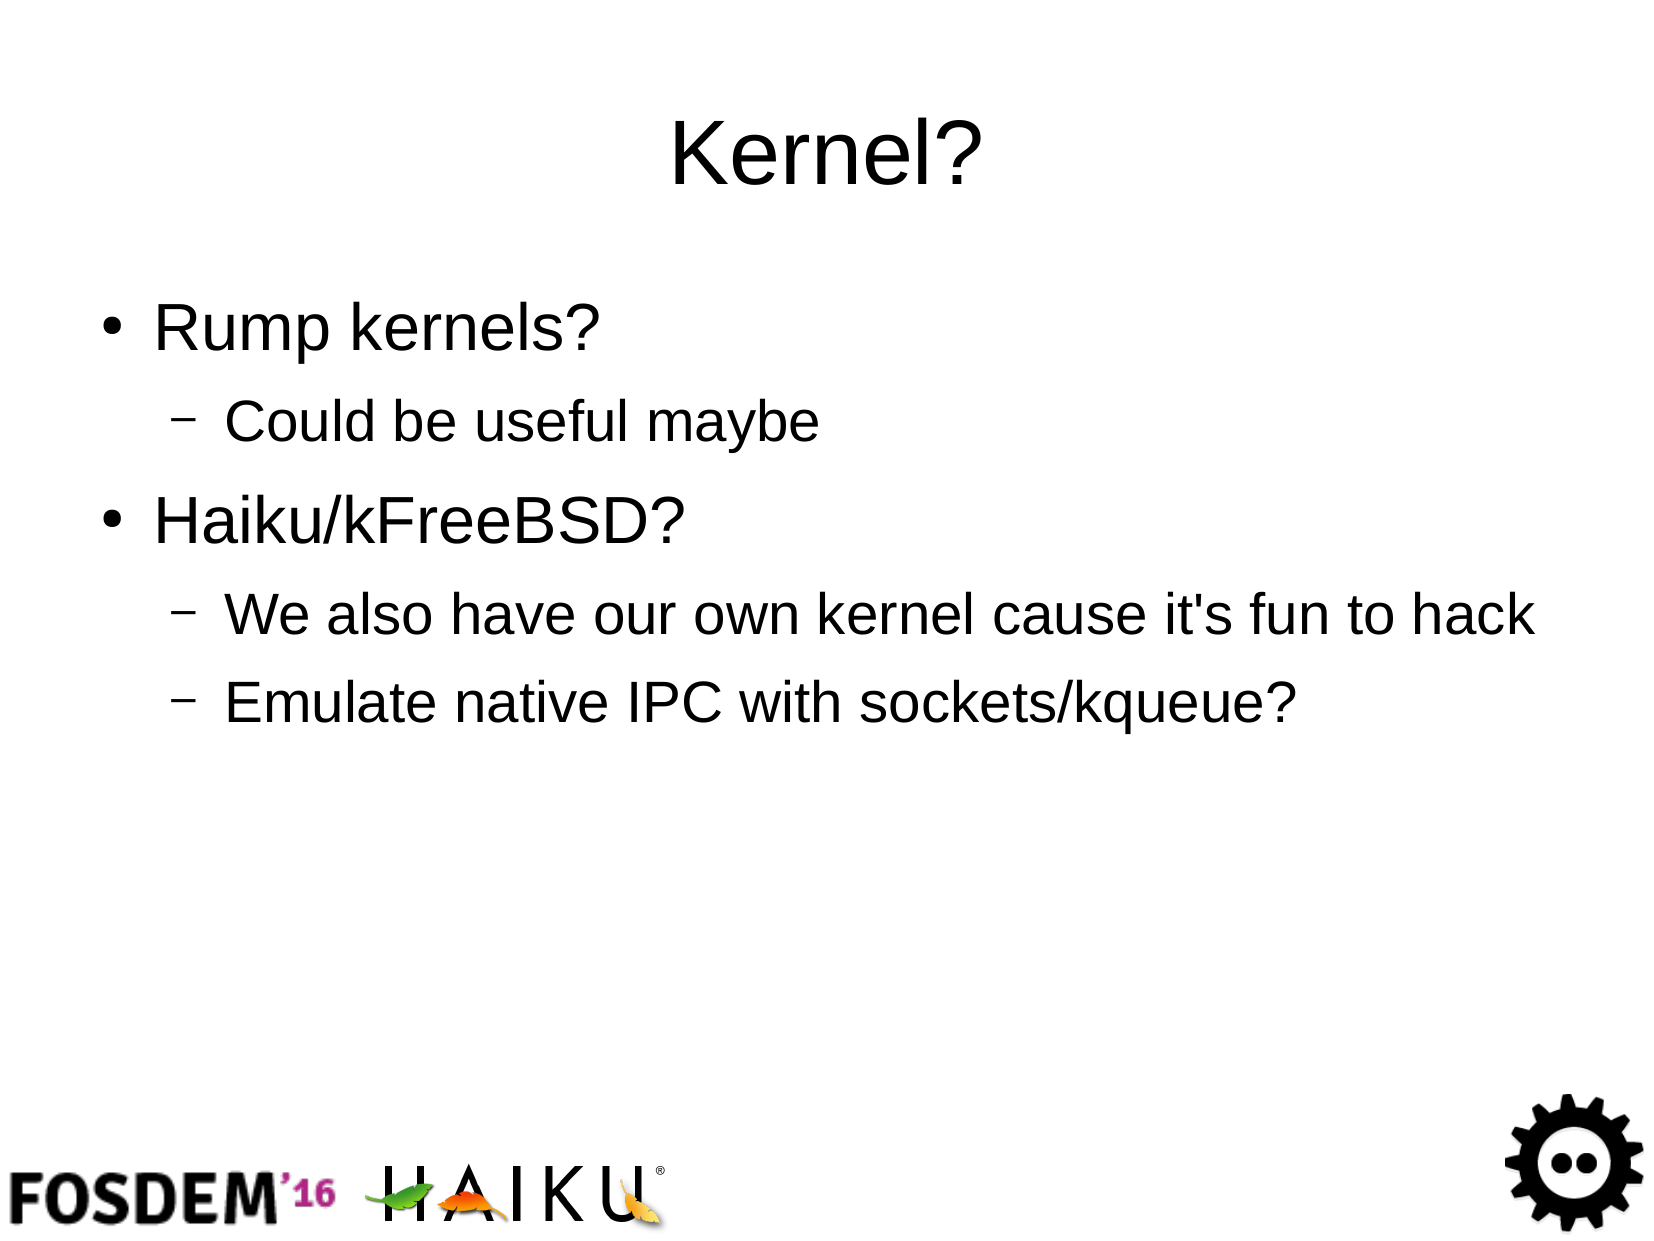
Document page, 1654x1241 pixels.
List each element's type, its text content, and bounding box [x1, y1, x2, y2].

picture [0, 1152, 350, 1241]
title Kernel? [82, 49, 1571, 257]
picture [1505, 1094, 1648, 1235]
list Rump kernels? Could be useful maybe Haiku/kFreeBSD? We also have our own kernel cause it's fun to hack Emulate native IPC with sockets/kqueue? [82, 290, 1571, 1010]
picture [363, 1163, 670, 1235]
